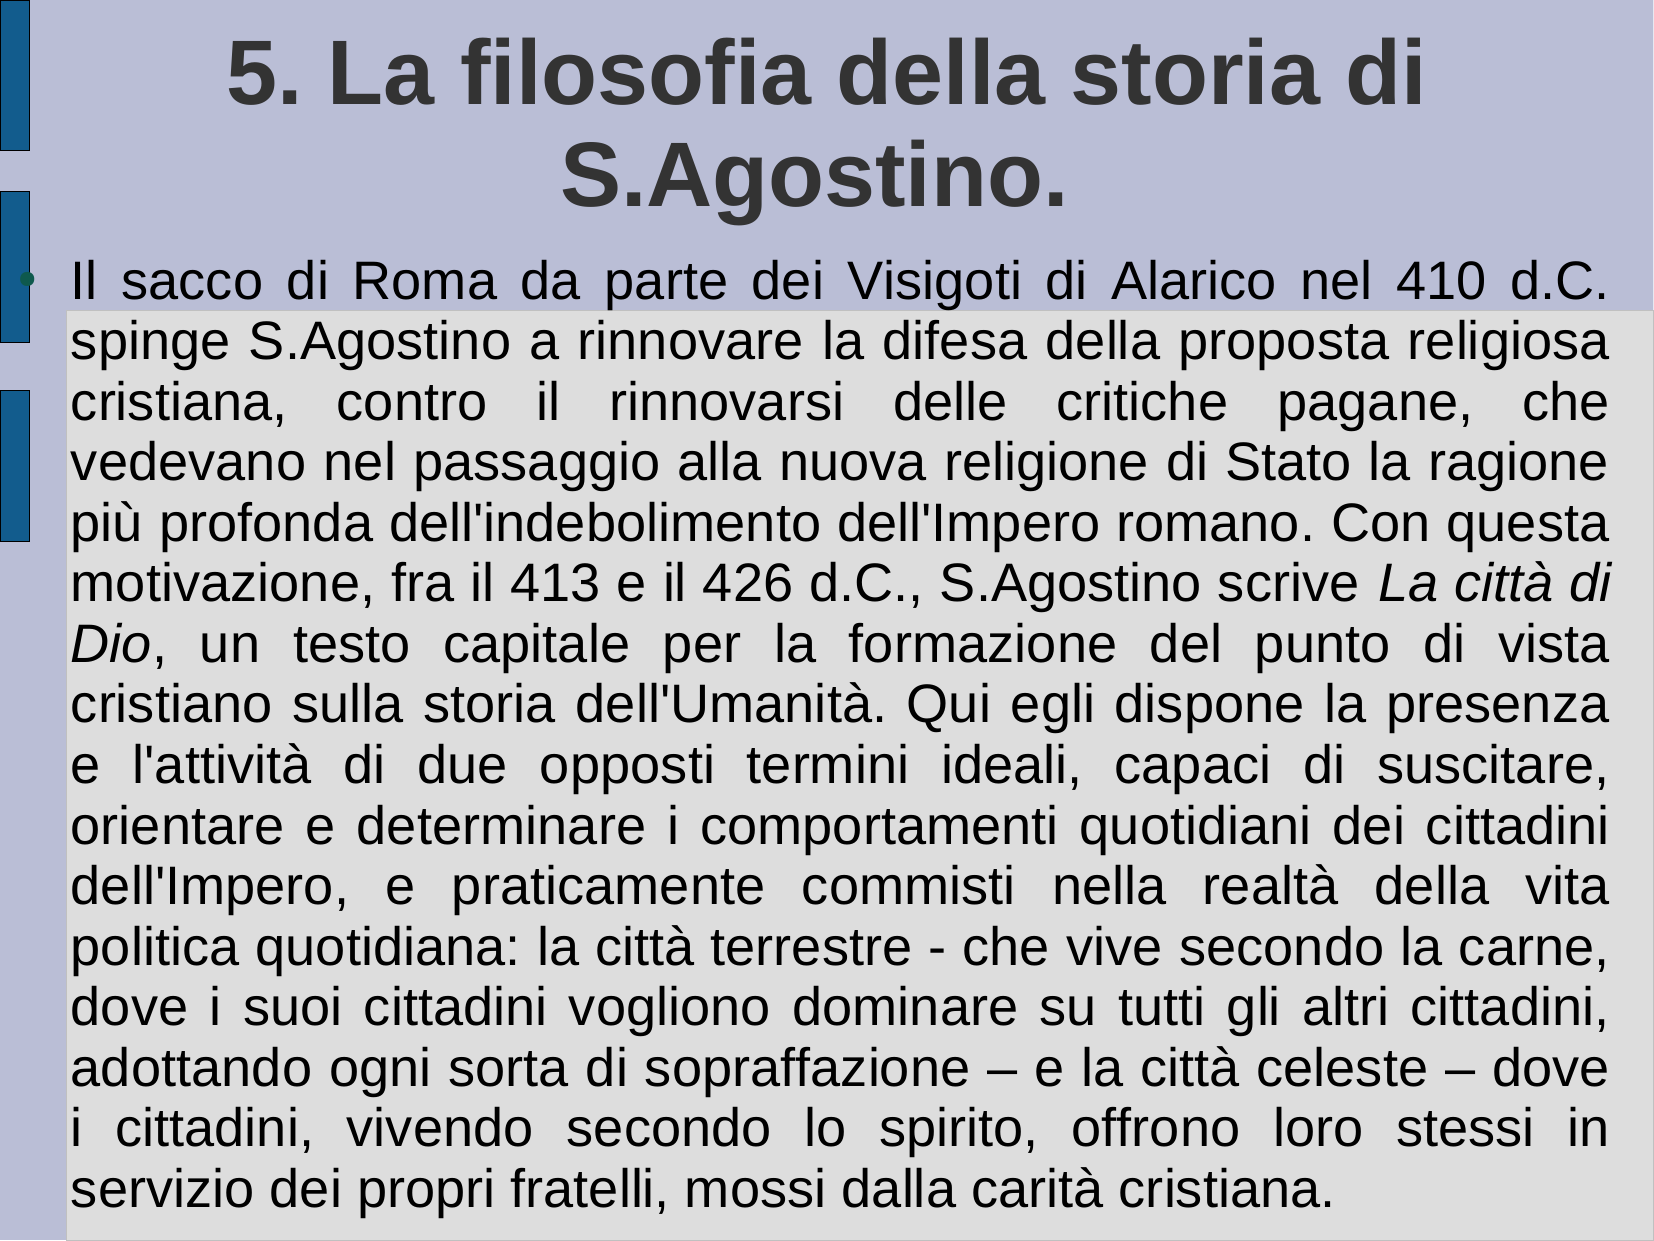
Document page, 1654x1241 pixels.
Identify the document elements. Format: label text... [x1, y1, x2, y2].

title 5. La filosofia della storia di S.Agostino. [121, 20, 1534, 228]
list Il sacco di Roma da parte dei Visigoti di Alarico nel 410 d.C. spinge S.Agostino a rinnovare la difesa della proposta religiosa cristiana, contro il rinnovarsi delle critiche pagane, che vedevano nel passaggio alla nuova religione di Stato la ragione più profonda dell'indebolimento dell'Impero romano. Con questa motivazione, fra il 413 e il 426 d.C., S.Agostino scrive La città di Dio, un testo capitale per la formazione del punto di vista cristiano sulla storia dell'Umanità. Qui egli dispone la presenza e l'attività di due opposti termini ideali, capaci di suscitare, orientare e determinare i comportamenti quotidiani dei cittadini dell'Impero, e praticamente commisti nella realtà della vita politica quotidiana: la città terrestre - che vive secondo la carne, dove i suoi cittadini vogliono dominare su tutti gli altri cittadini, adottando ogni sorta di sopraffazione – e la città celeste – dove i cittadini, vivendo secondo lo spirito, offrono loro stessi in servizio dei propri fratelli, mossi dalla carità cristiana. [0, 250, 1613, 1219]
